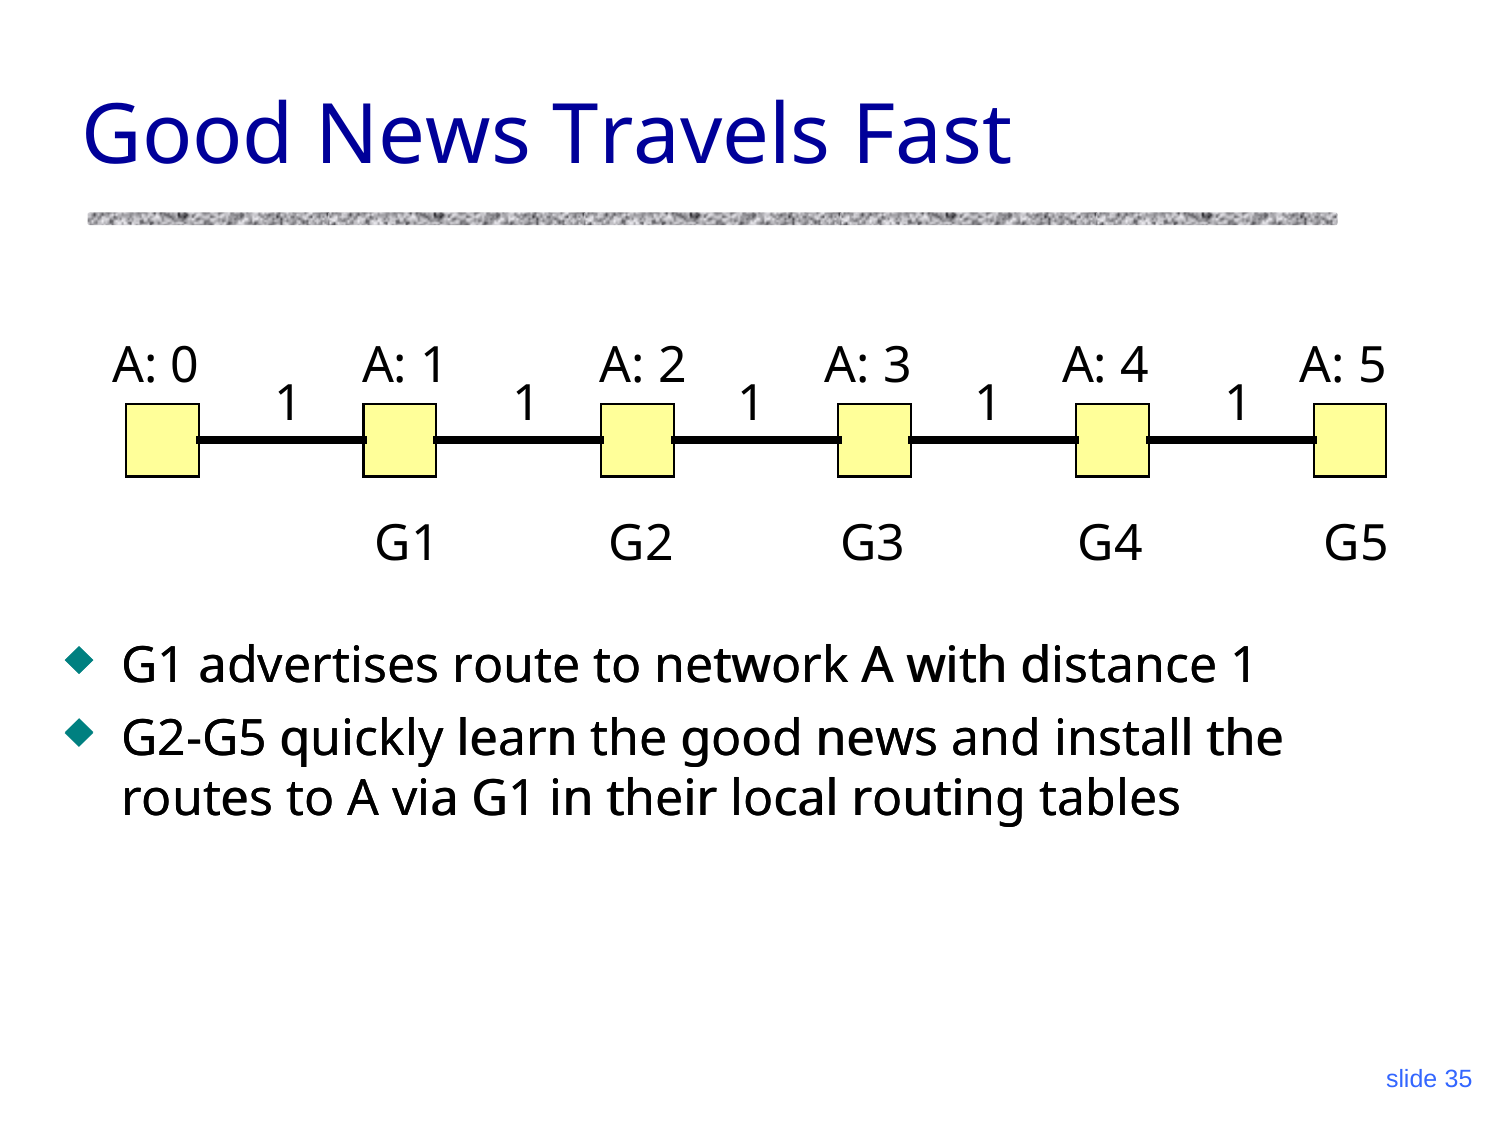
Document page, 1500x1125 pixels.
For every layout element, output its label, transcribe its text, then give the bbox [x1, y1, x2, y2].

text_box 1 [259, 362, 319, 438]
text_box slide <number> [1174, 1025, 1488, 1101]
text_box G1 [359, 502, 455, 579]
text_box [125, 403, 199, 477]
text_box 1 [1209, 362, 1269, 438]
text_box A: 2 [584, 324, 702, 401]
text_box 1 [959, 362, 1019, 438]
text_box G3 [825, 502, 921, 579]
text_box A: 1 [347, 324, 465, 401]
text_box G4 [1062, 502, 1158, 579]
text_box A: 5 [1284, 324, 1402, 401]
text_box G1 advertises route to network A with distance 1 G2-G5 quickly learn the good news and install the routes to A via G1 in their local routing tables [49, 624, 1438, 951]
text_box A: 4 [1047, 324, 1165, 401]
text_box 1 [497, 362, 556, 438]
text_box [1075, 403, 1149, 477]
text_box [601, 403, 674, 477]
title Good News Travels Fast [66, 37, 1342, 188]
text_box A: 0 [97, 324, 215, 401]
text_box [838, 403, 912, 477]
text_box [1313, 403, 1387, 477]
picture [87, 212, 1338, 226]
text_box A: 3 [809, 324, 927, 401]
text_box 1 [722, 362, 781, 438]
text_box G2 [594, 502, 689, 579]
text_box G5 [1309, 502, 1404, 579]
text_box [363, 403, 437, 477]
